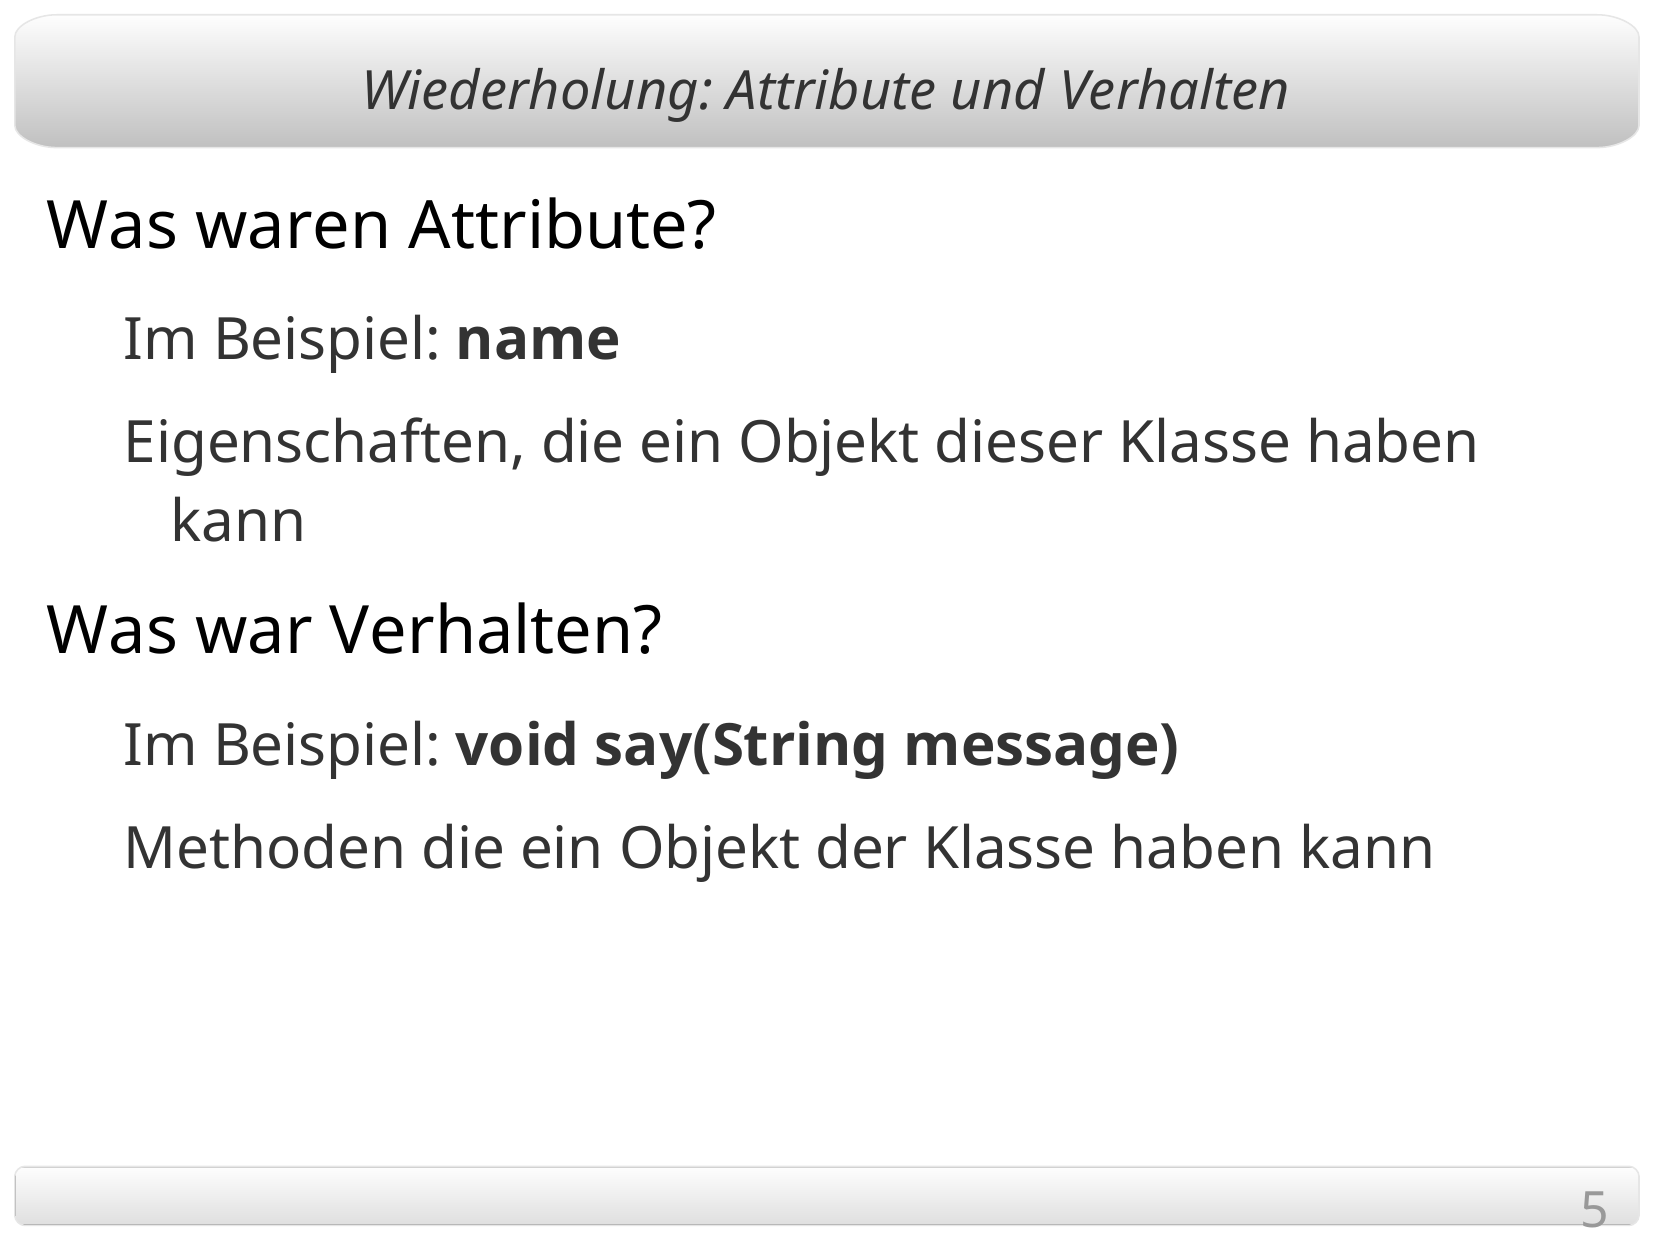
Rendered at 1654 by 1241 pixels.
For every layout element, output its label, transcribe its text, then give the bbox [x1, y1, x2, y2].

list Was waren Attribute? Im Beispiel: name Eigenschaften, die ein Objekt dieser Klasse haben kann Was war Verhalten? Im Beispiel: void say(String message) Methoden die ein Objekt der Klasse haben kann [29, 177, 1624, 1151]
title Wiederholung: Attribute und Verhalten [29, 29, 1624, 147]
